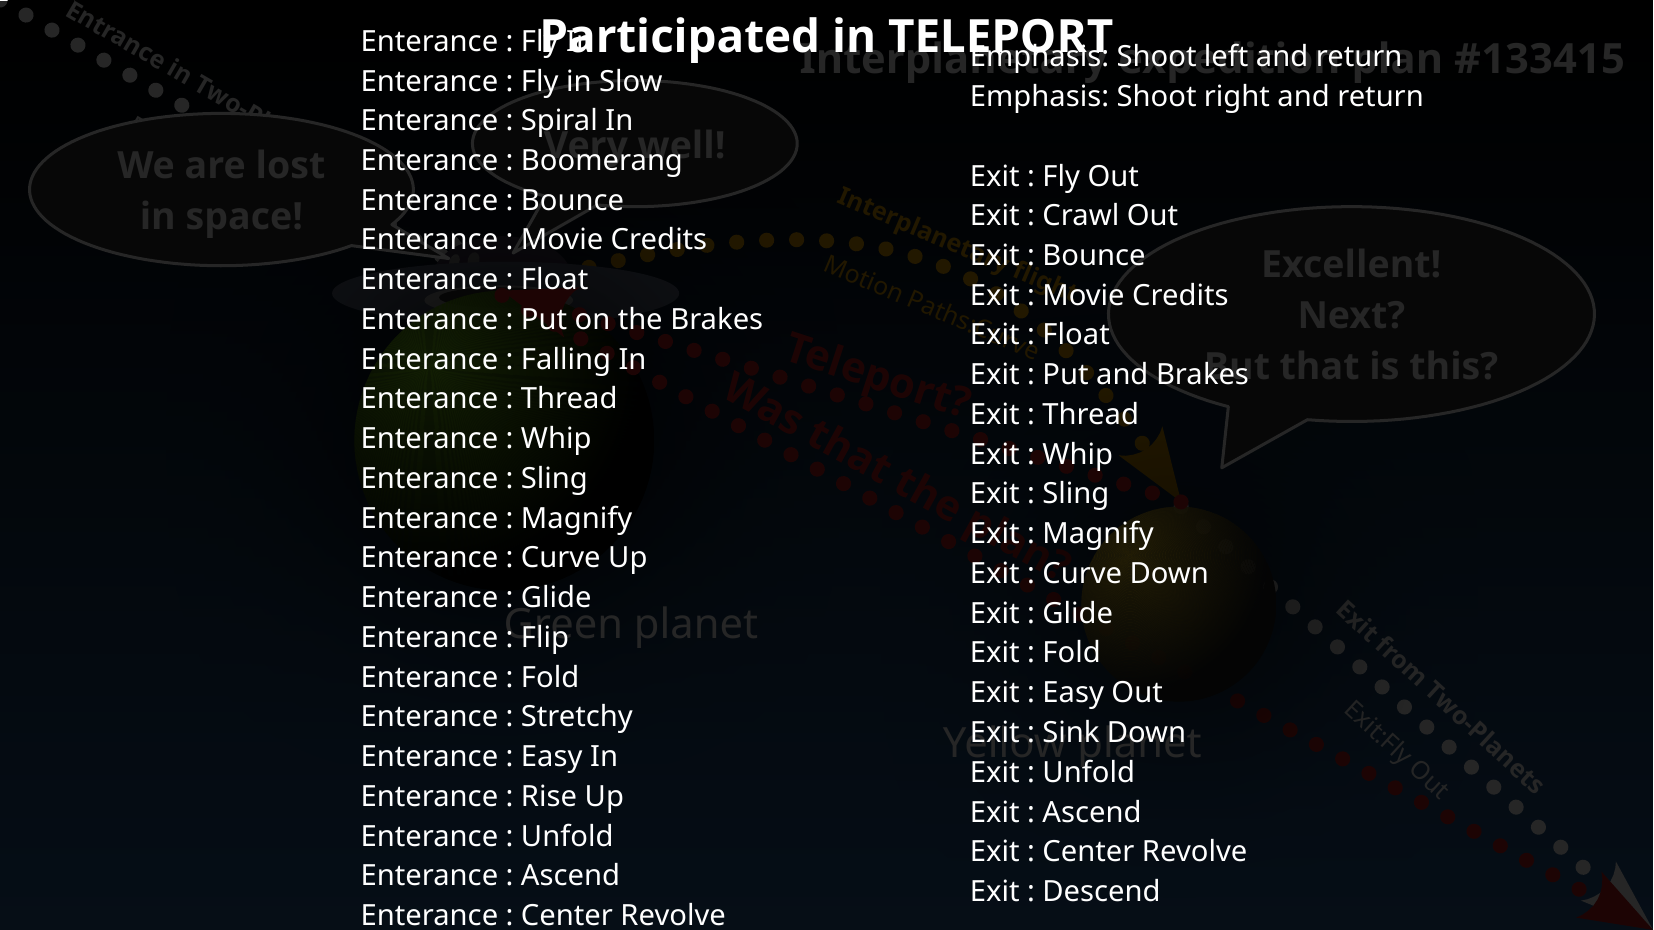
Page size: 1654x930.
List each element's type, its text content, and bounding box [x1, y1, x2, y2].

text_box Emphasis: Shoot left and return Emphasis: Shoot right and return Exit : Fly Out Exit : Crawl Out Exit : Bounce Exit : Movie Credits Exit : Float Exit : Put and Brakes Exit : Thread Exit : Whip Exit : Sling Exit : Magnify Exit : Curve Down Exit : Glide Exit : Fold Exit : Easy Out Exit : Sink Down Exit : Unfold Exit : Ascend Exit : Center Revolve Exit : Descend [826, 88, 1418, 857]
text_box [603, 70, 617, 78]
text_box [541, 70, 604, 78]
text_box [437, 917, 444, 923]
text_box [0, 70, 1653, 930]
text_box Enterance : Fly In Enterance : Fly in Slow Enterance : Spiral In Enterance : Boomerang Enterance : Bounce Enterance : Movie Credits Enterance : Float Enterance : Put on the Brakes Enterance : Falling In Enterance : Thread Enterance : Whip Enterance : Sling Enterance : Magnify Enterance : Curve Up Enterance : Glide Enterance : Flip Enterance : Fold Enterance : Stretchy Enterance : Easy In Enterance : Rise Up Enterance : Unfold Enterance : Ascend Enterance : Center Revolve Enterance : Descend [206, 78, 768, 916]
text_box [365, 70, 523, 78]
text_box [673, 916, 682, 923]
text_box [525, 70, 538, 78]
text_box Participated in TELEPORT [0, 1, 1653, 70]
